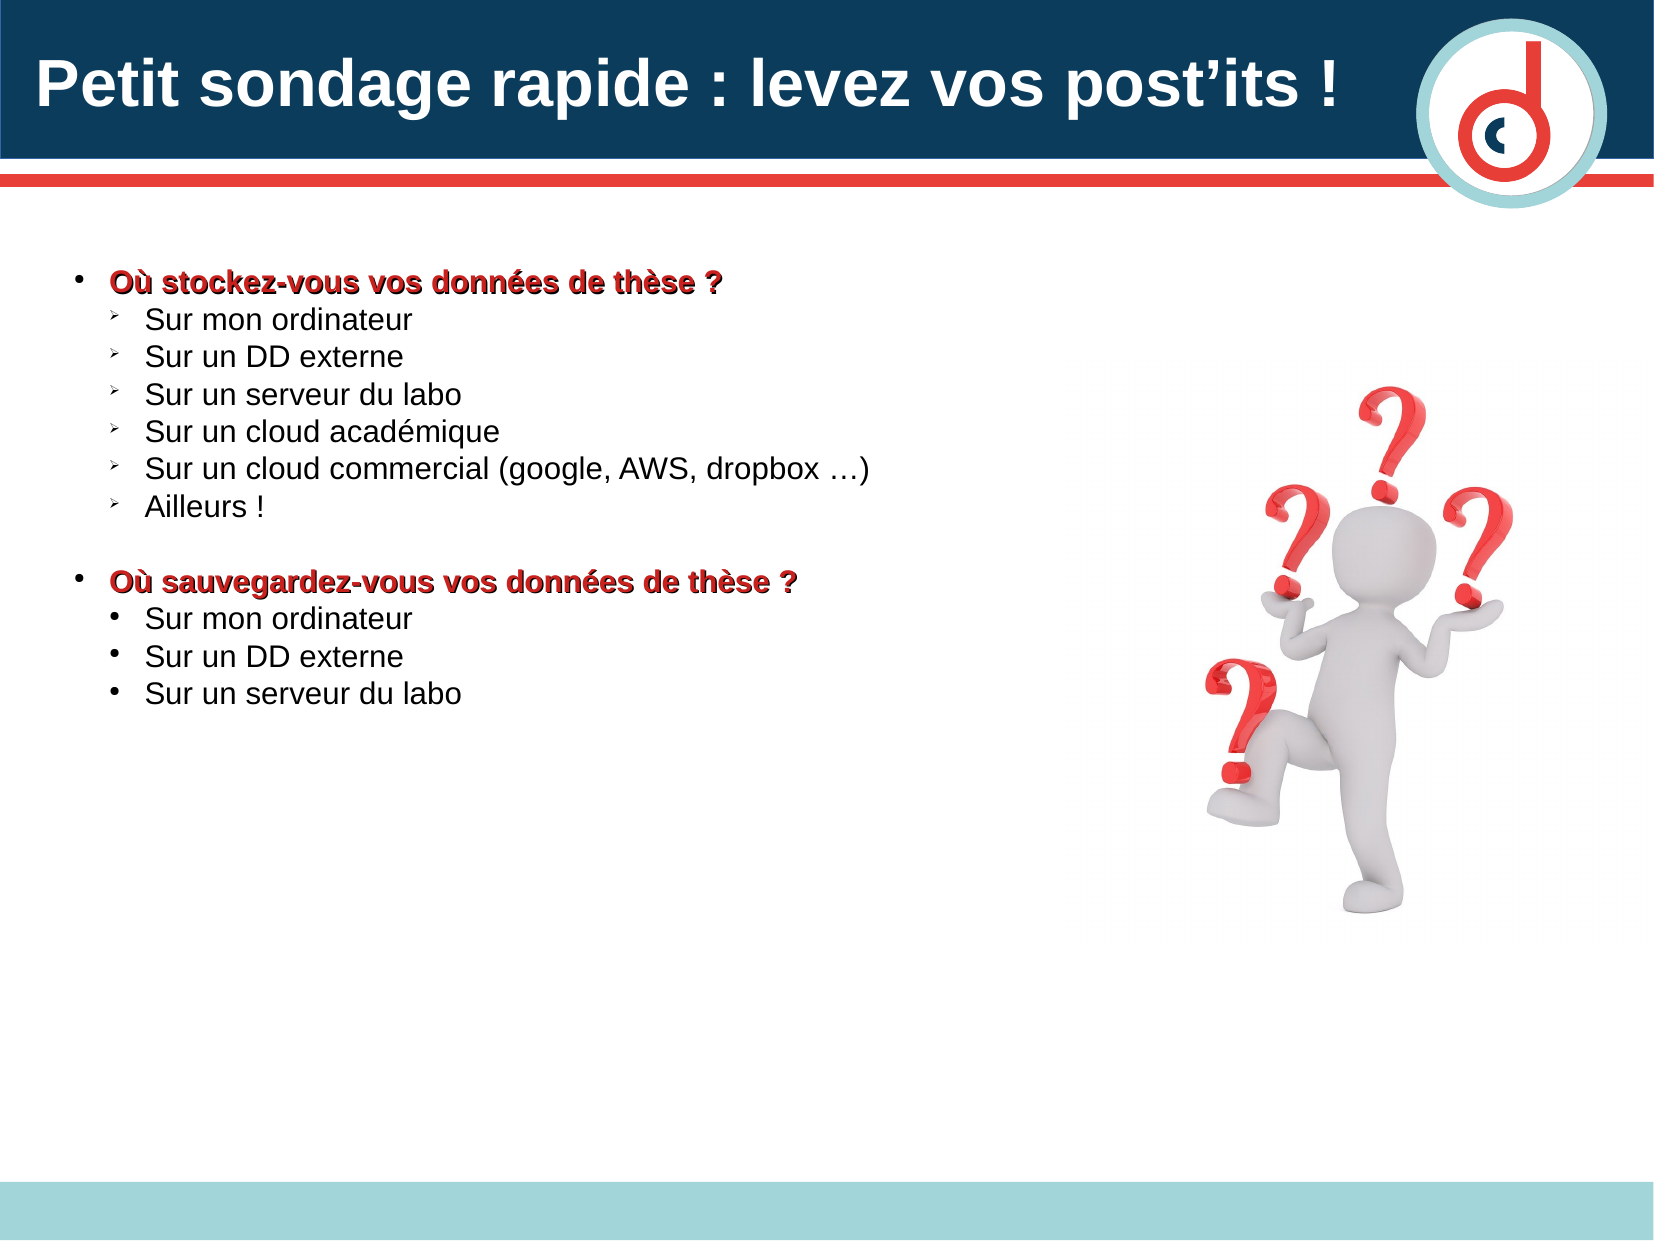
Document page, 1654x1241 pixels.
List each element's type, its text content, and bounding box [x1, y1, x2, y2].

title Petit sondage rapide : levez vos post’its ! [35, 11, 1430, 159]
picture [1062, 354, 1654, 945]
text_box Où stockez-vous vos données de thèse ? Sur mon ordinateur Sur un DD externe Sur un serveur du labo Sur un cloud académique Sur un cloud commercial (google, AWS, dropbox …) Ailleurs ! Où sauvegardez-vous vos données de thèse ? Sur mon ordinateur Sur un DD externe Sur un serveur du labo [59, 254, 1595, 1152]
